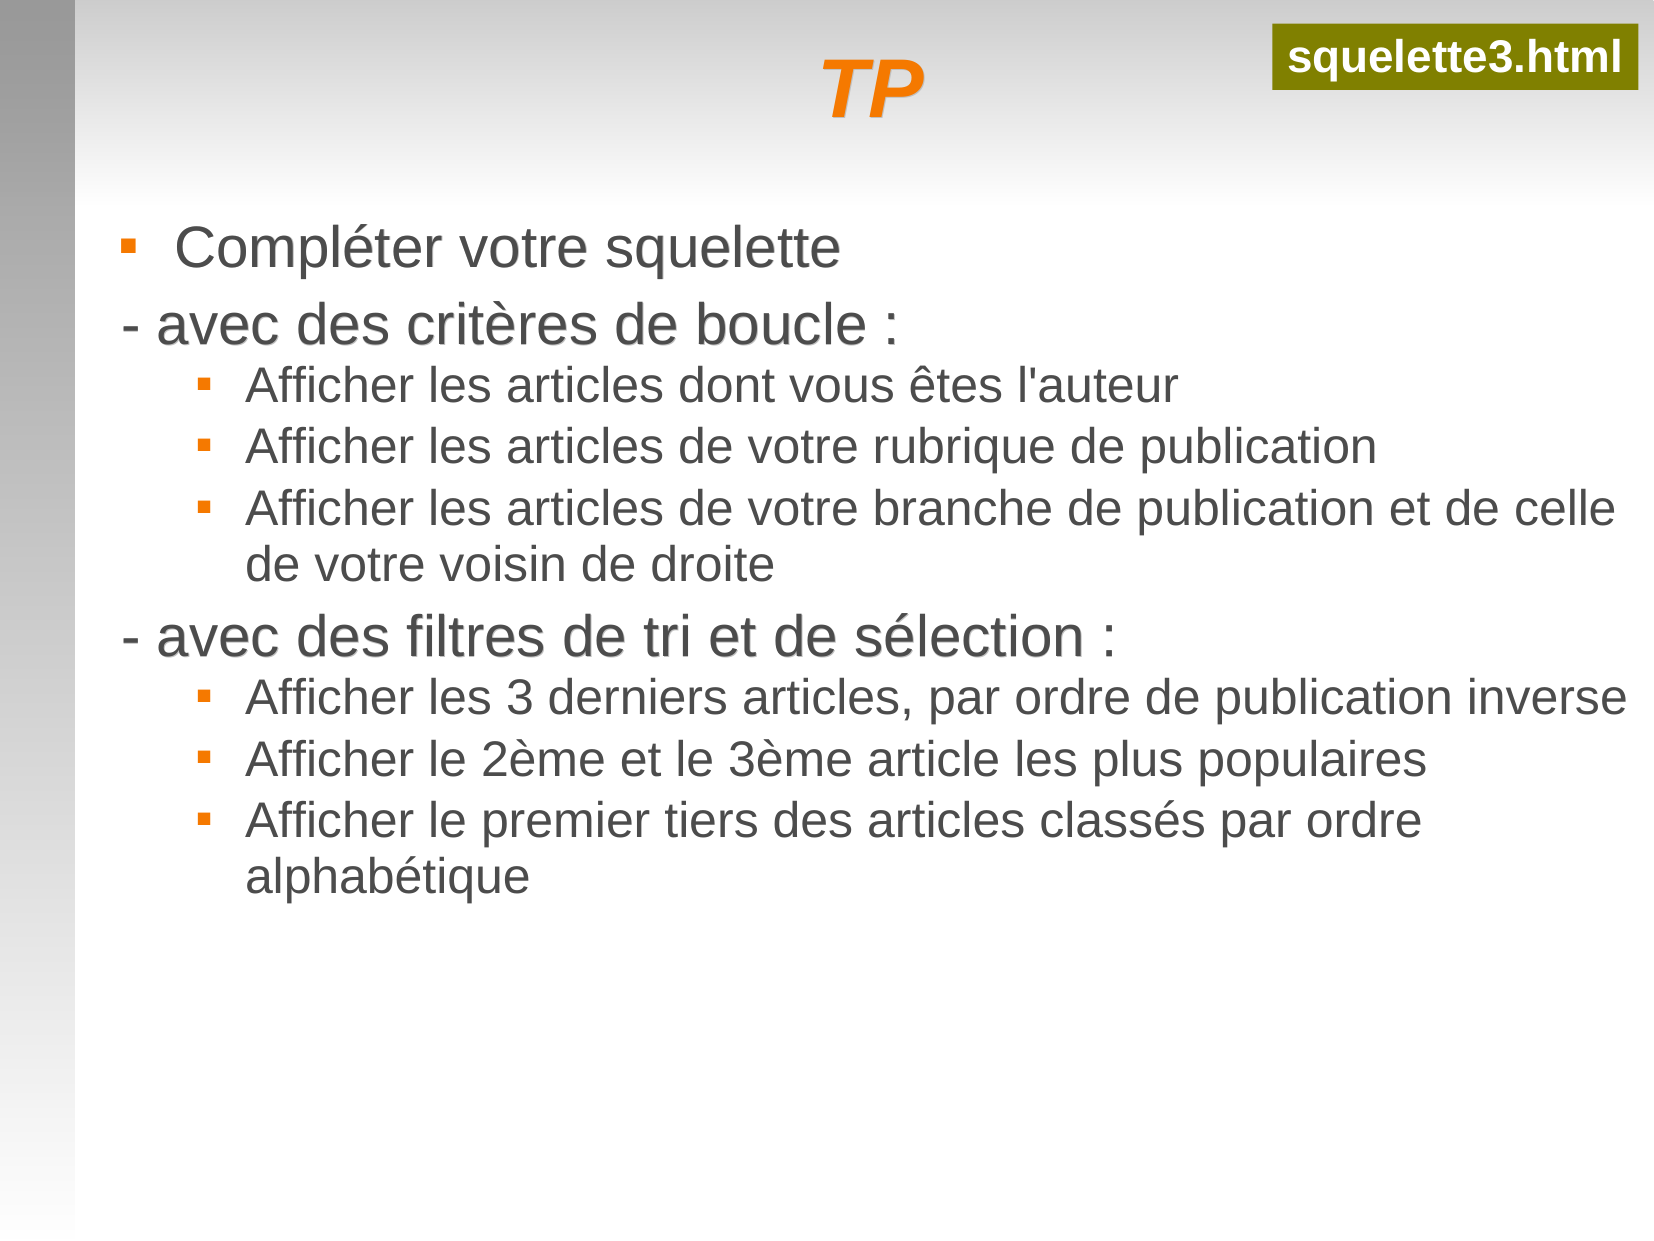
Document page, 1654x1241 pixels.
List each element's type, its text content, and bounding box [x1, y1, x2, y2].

text_box squelette3.html [1272, 23, 1639, 90]
title TP [88, 0, 1654, 178]
list Compléter votre squelette - avec des critères de boucle : Afficher les articles dont vous êtes l'auteur Afficher les articles de votre rubrique de publication Afficher les articles de votre branche de publication et de celle de votre voisin de droite - avec des filtres de tri et de sélection : Afficher les 3 derniers articles, par ordre de publication inverse Afficher le 2ème et le 3ème article les plus populaires Afficher le premier tiers des articles classés par ordre alphabétique [88, 206, 1647, 1152]
